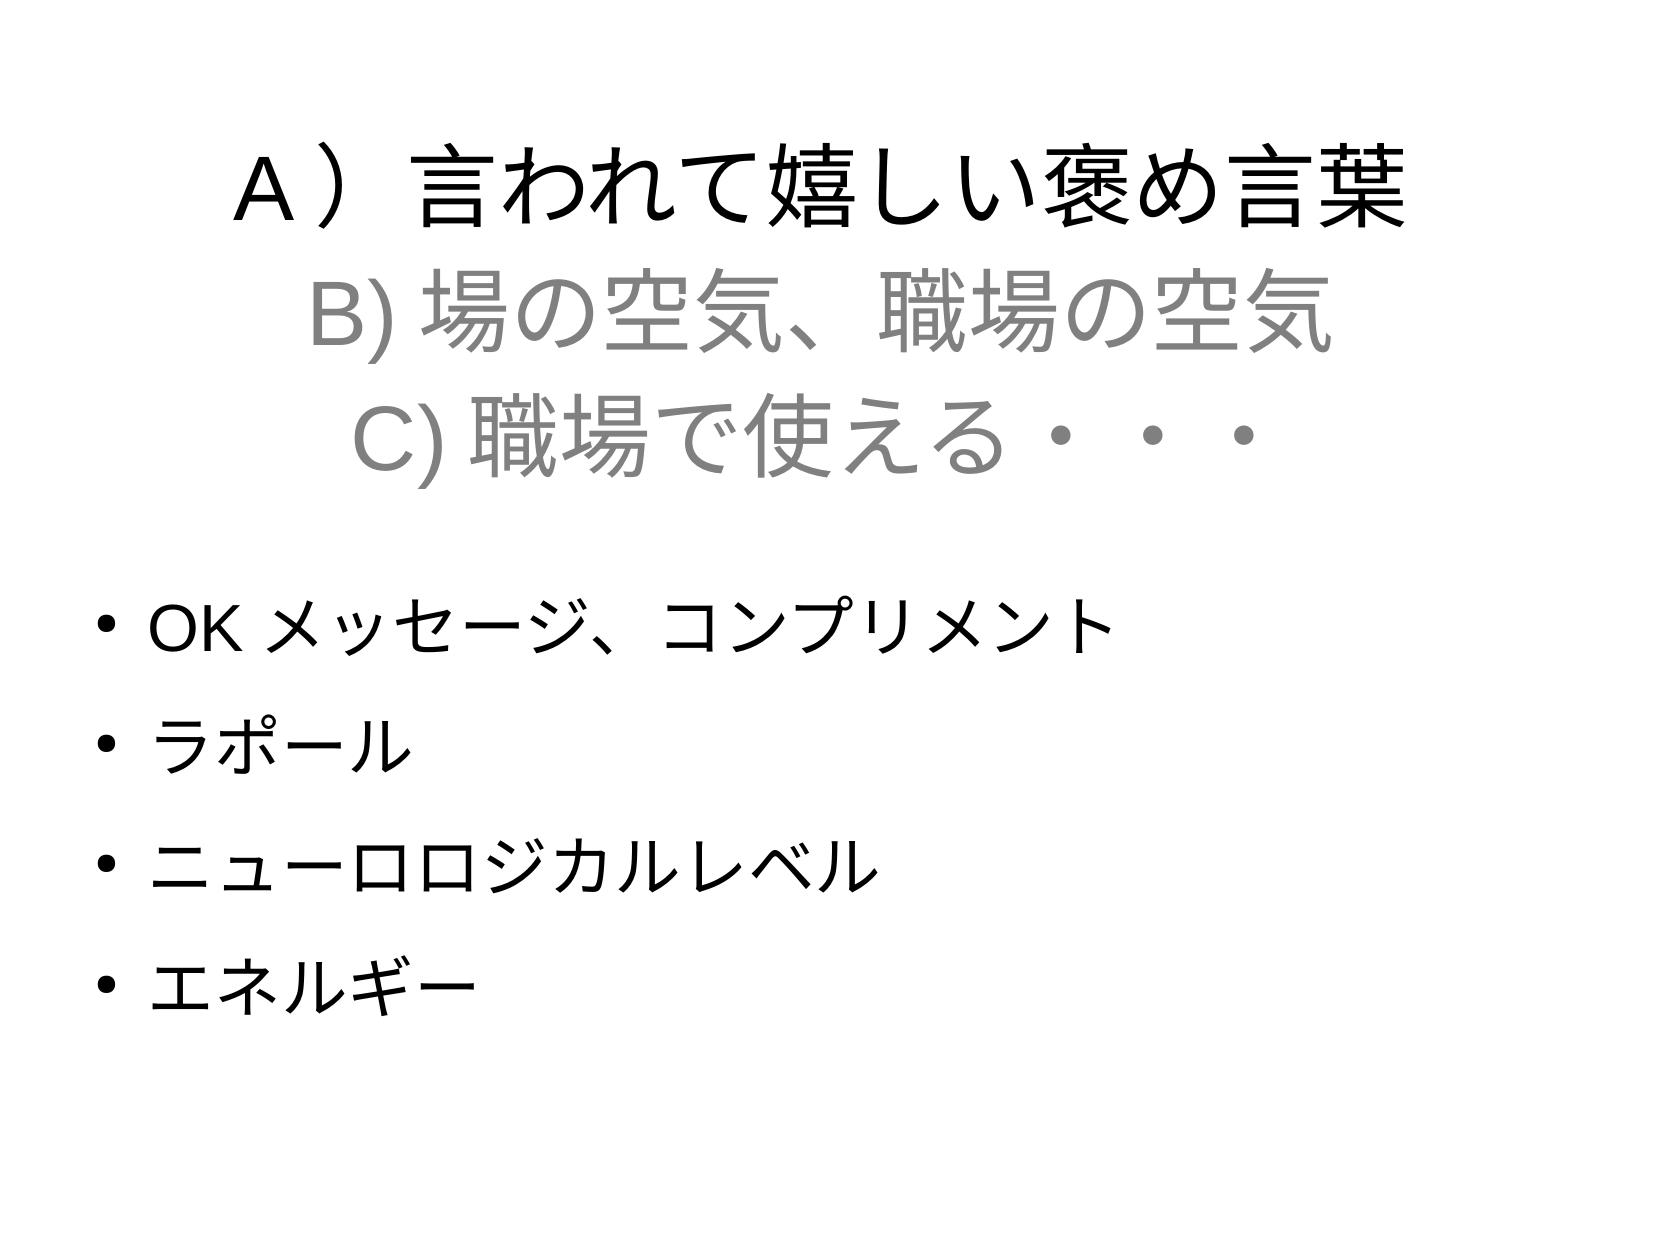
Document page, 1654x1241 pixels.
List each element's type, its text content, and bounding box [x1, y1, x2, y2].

list OKメッセージ、コンプリメント ラポール ニューロロジカルレベル エネルギー [76, 579, 1565, 1063]
title A）言われて嬉しい褒め言葉 B)場の空気、職場の空気 C)職場で使える・・・ [76, 59, 1565, 562]
